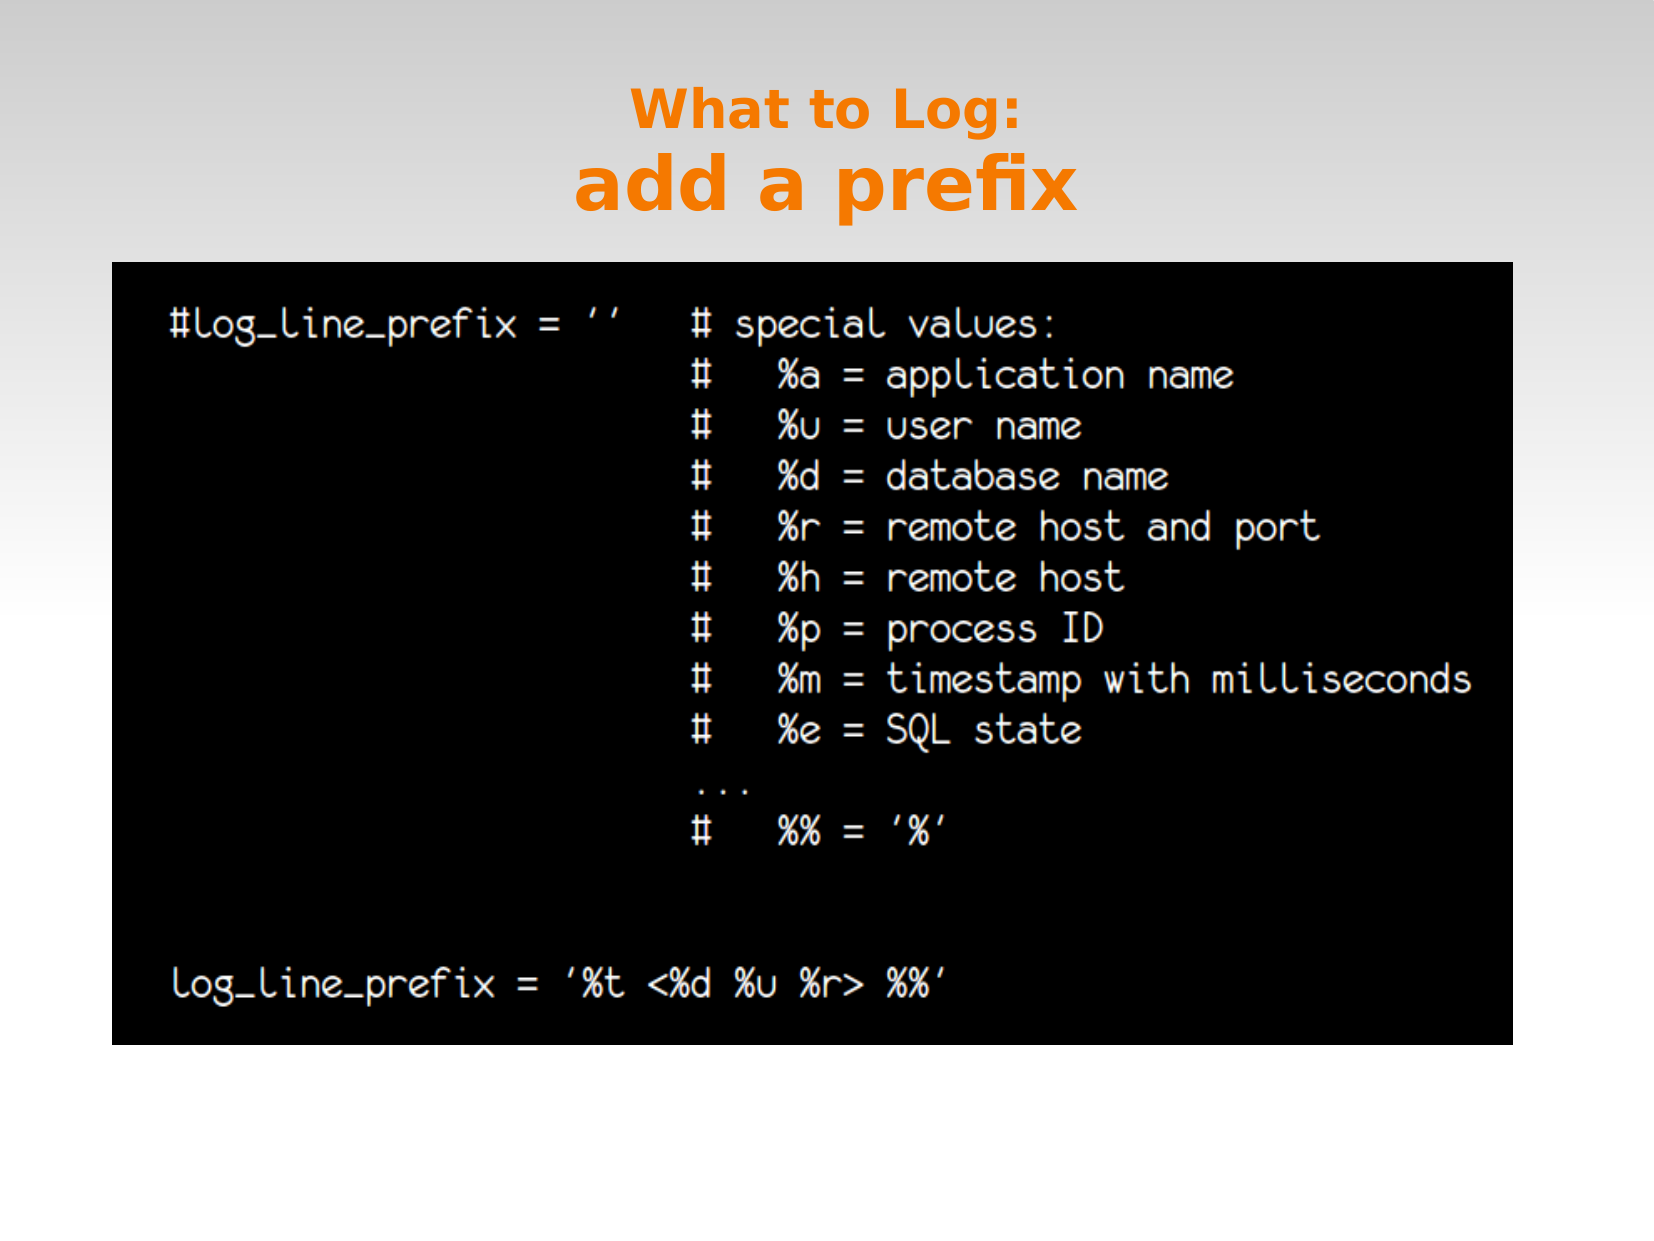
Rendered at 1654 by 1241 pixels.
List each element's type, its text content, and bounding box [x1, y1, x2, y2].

picture [112, 262, 1513, 1045]
title What to Log: add a prefix [82, 49, 1571, 257]
